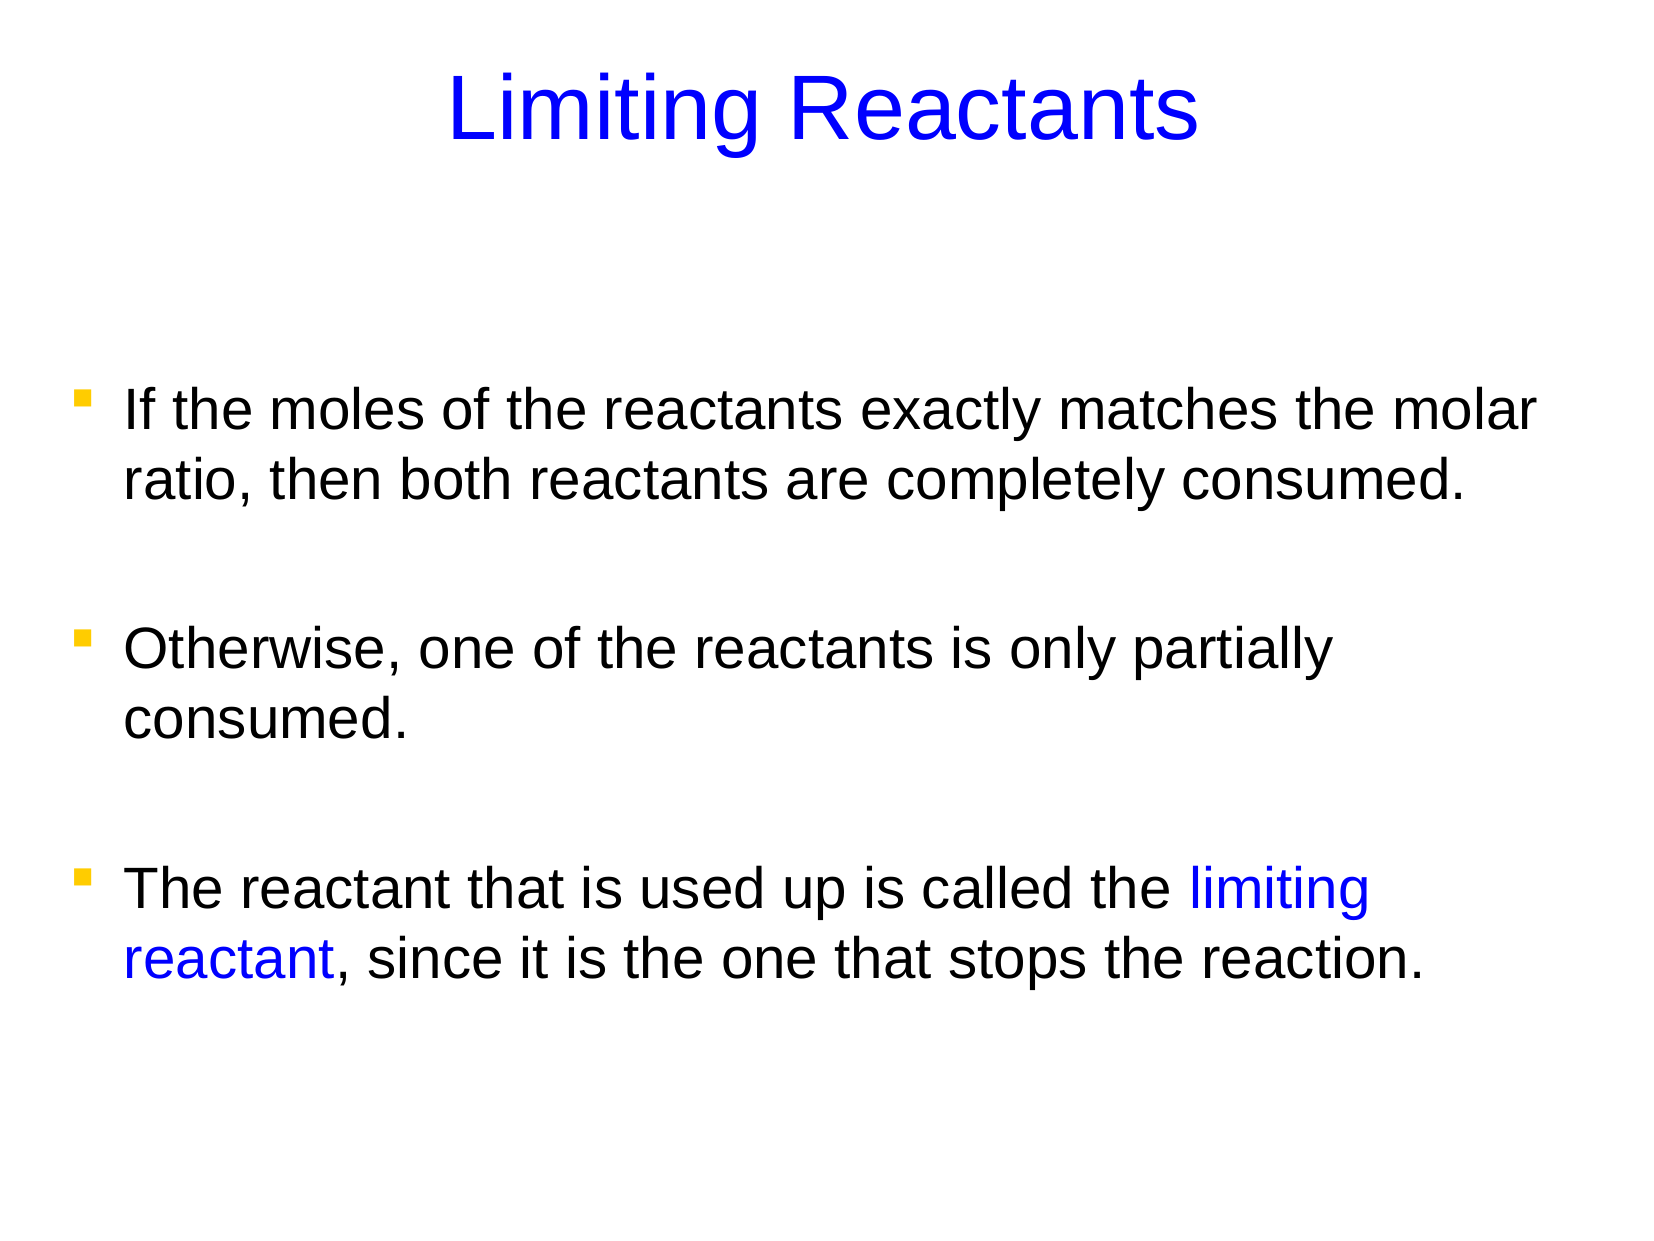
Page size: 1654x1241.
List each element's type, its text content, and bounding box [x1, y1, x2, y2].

title Limiting Reactants [54, 34, 1594, 173]
list If the moles of the reactants exactly matches the molar ratio, then both reactants are completely consumed. Otherwise, one of the reactants is only partially consumed. The reactant that is used up is called the limiting reactant, since it is the one that stops the reaction. [54, 206, 1599, 1169]
